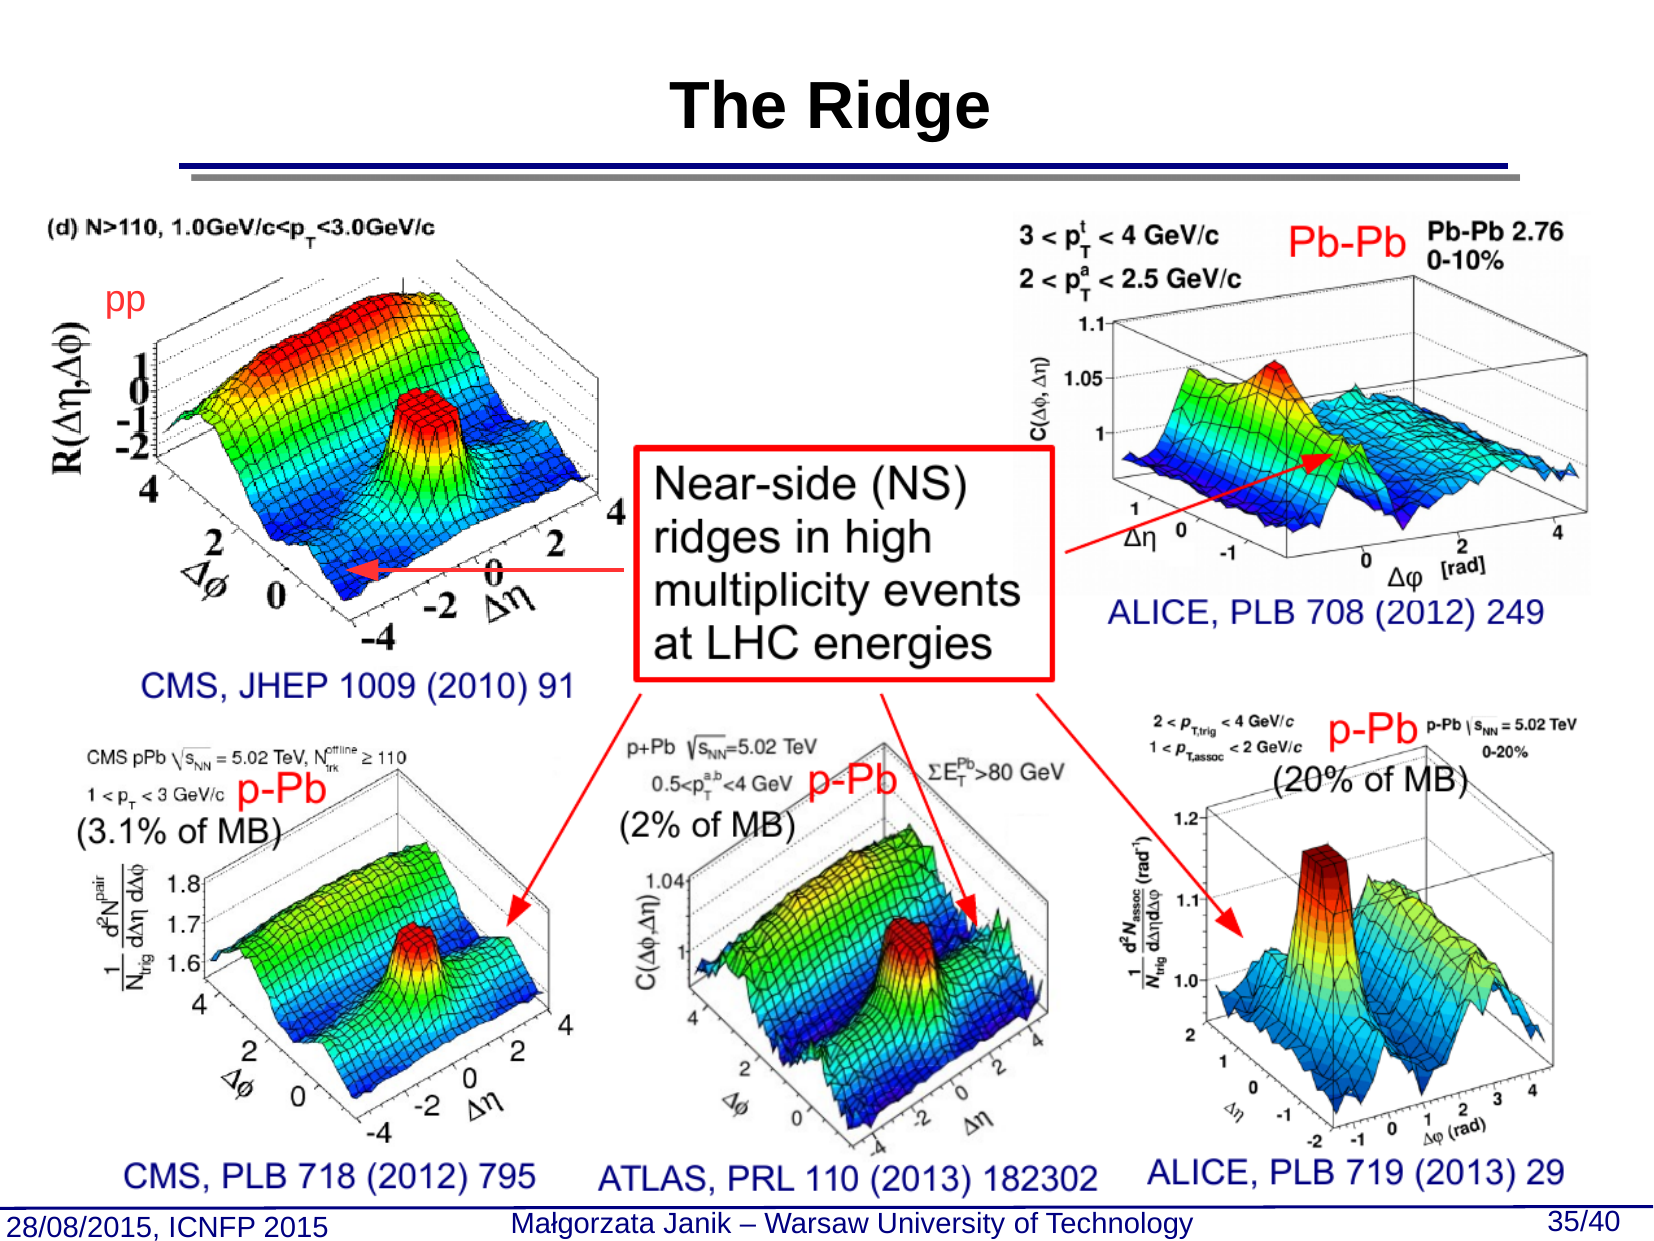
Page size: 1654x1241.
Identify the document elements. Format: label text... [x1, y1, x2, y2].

picture [30, 196, 1591, 1201]
text_box pp [90, 270, 211, 327]
title The Ridge [86, 30, 1575, 181]
